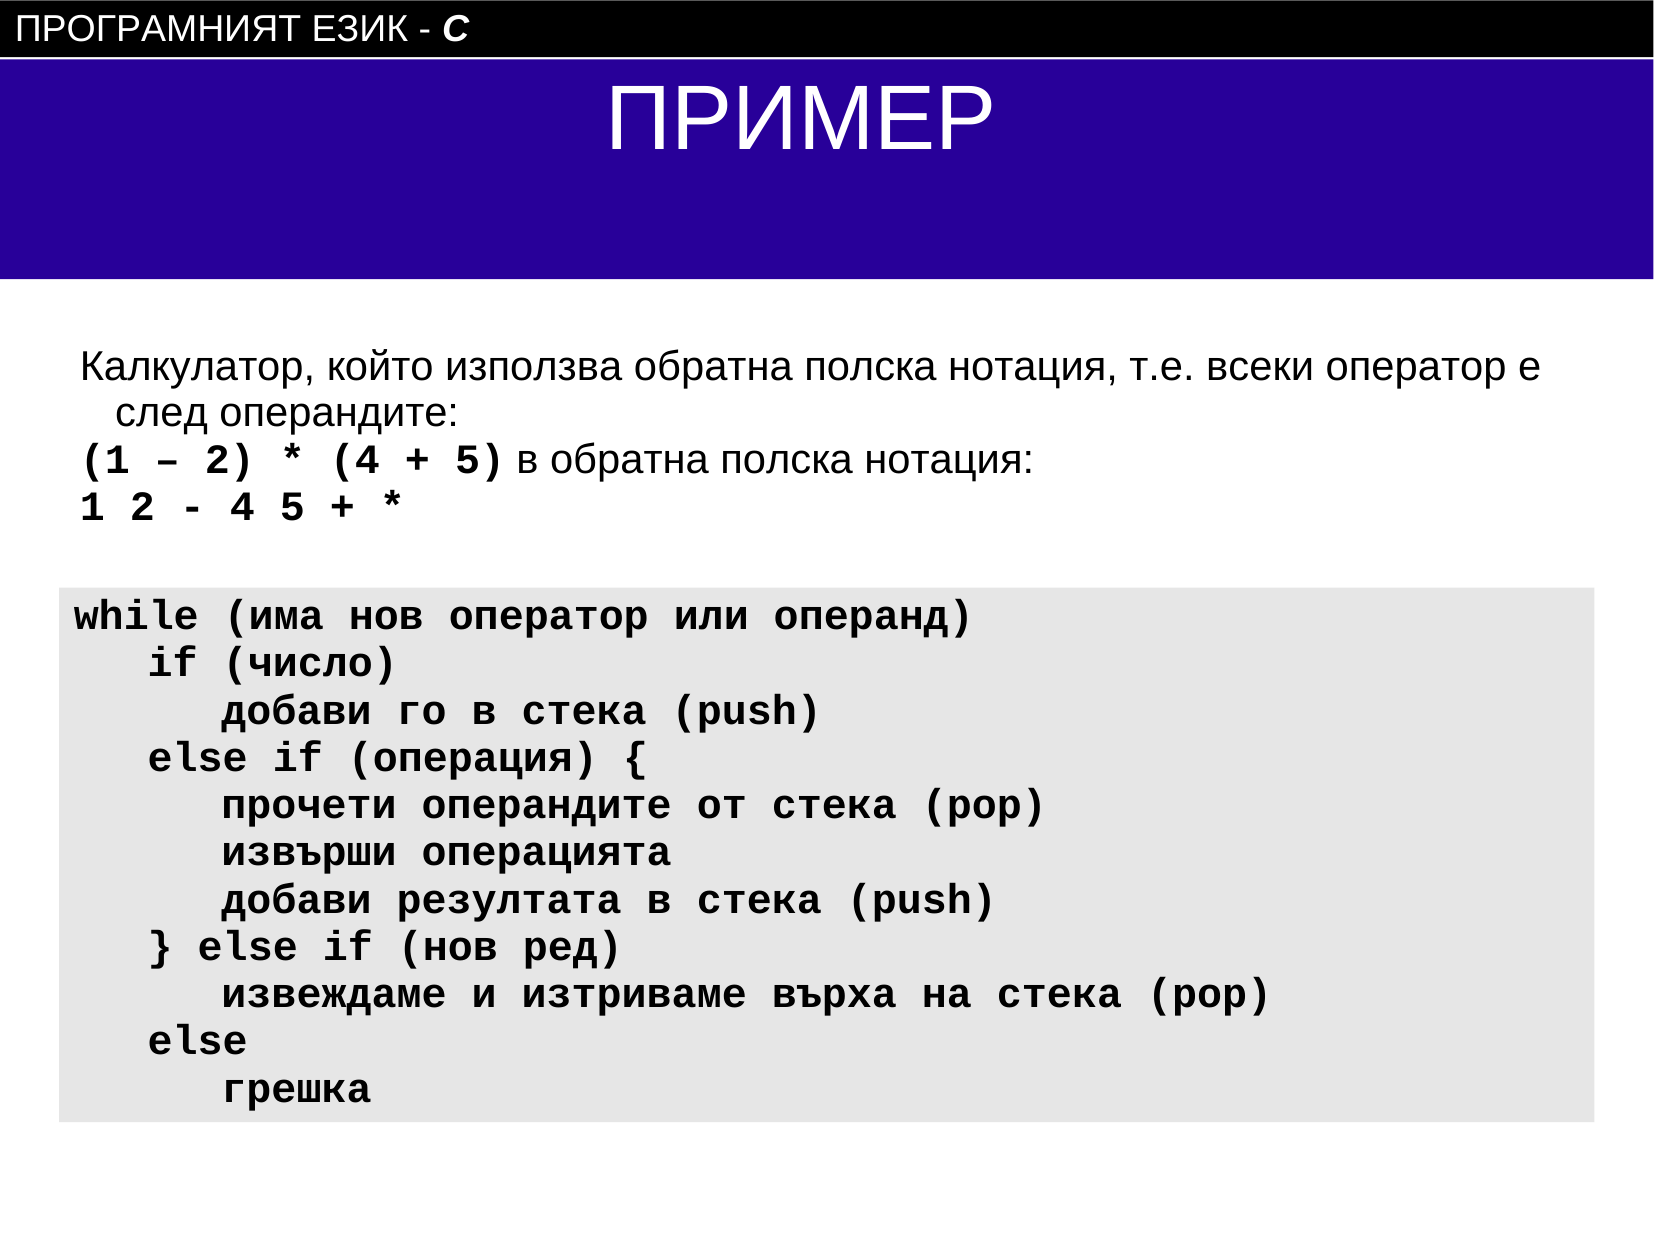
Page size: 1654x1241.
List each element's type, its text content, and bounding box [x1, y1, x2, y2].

text_box while (има нов оператор или операнд) if (число) добави го в стека (push) else if (операция) { прочети операндите от стека (pop) извърши операцията добави резултата в стека (push) } else if (нов ред) извеждаме и изтриваме върха на стека (pop) else грешка [59, 587, 1595, 1123]
text_box Калкулатор, който използва обратна полска нотация, т.е. всеки оператор е след операндите: (1 – 2) * (4 + 5) в обратна полска нотация: 1 2 - 4 5 + * [29, 335, 1625, 541]
text_box ПРИМЕР [0, 59, 1654, 280]
text_box ПРОГРАМНИЯT ЕЗИК - С [0, 0, 1654, 58]
